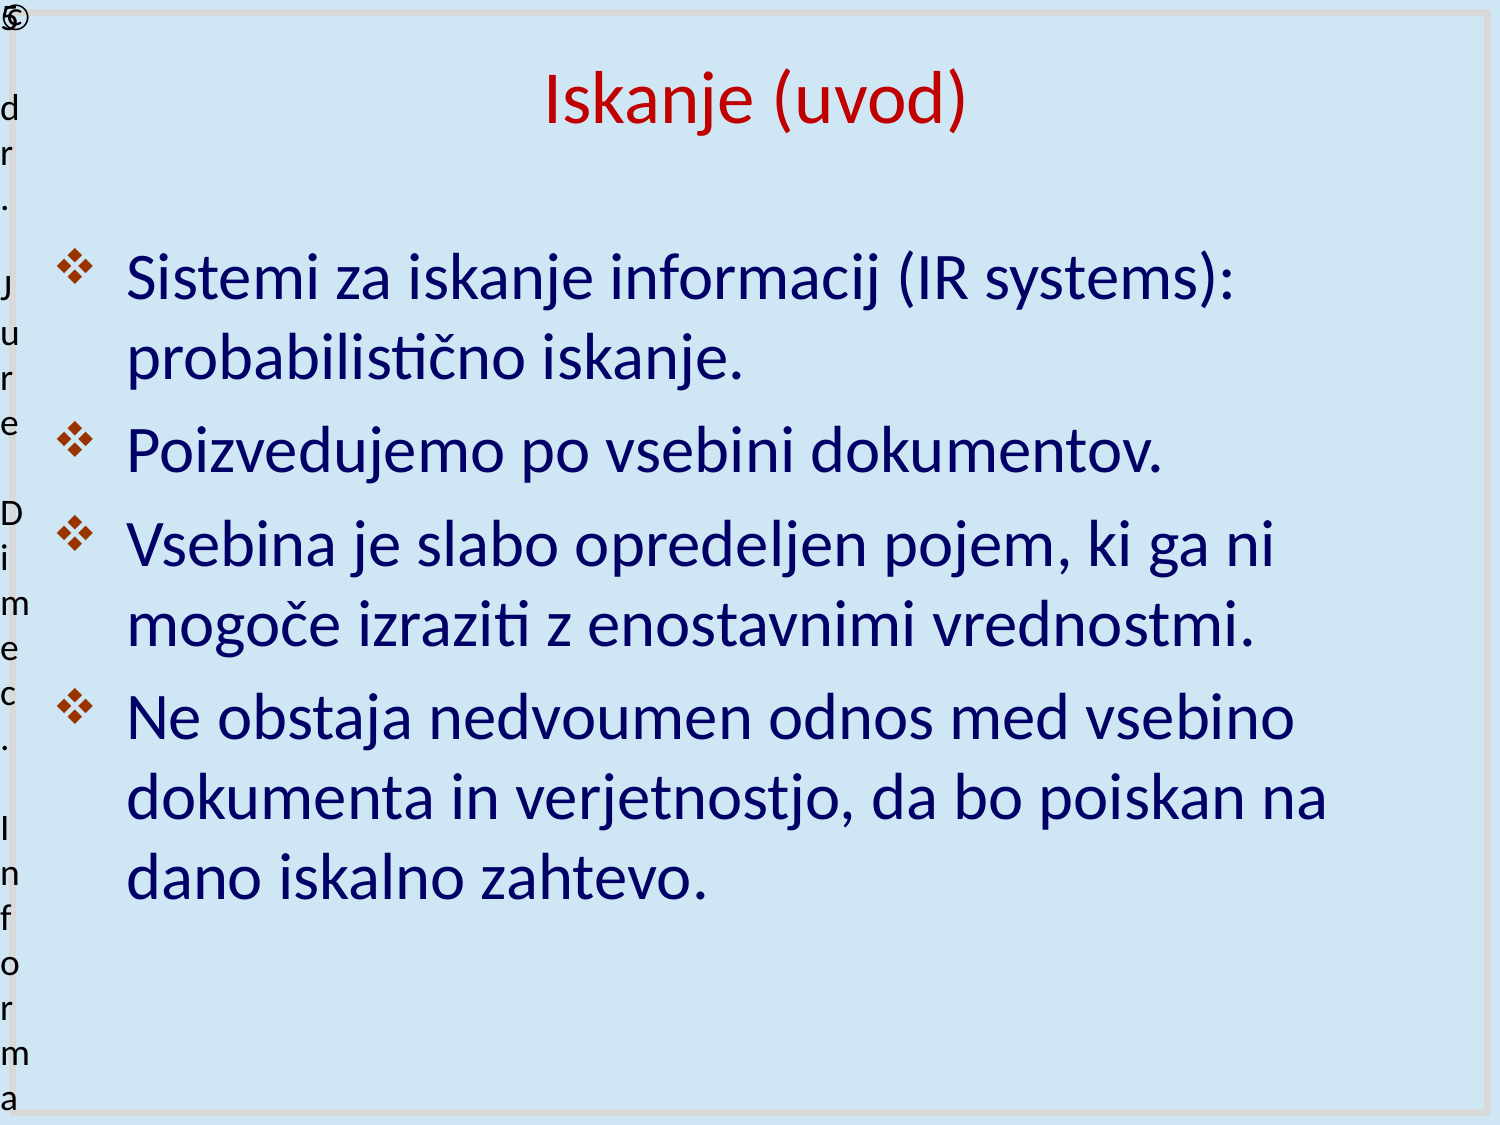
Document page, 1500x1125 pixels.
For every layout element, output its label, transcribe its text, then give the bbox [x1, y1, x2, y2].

title Iskanje (uvod) [37, 37, 1475, 150]
list Sistemi za iskanje informacij (IR systems): probabilistično iskanje. Poizvedujemo po vsebini dokumentov. Vsebina je slabo opredeljen pojem, ki ga ni mogoče izraziti z enostavnimi vrednostmi. Ne obstaja nedvoumen odnos med vsebino dokumenta in verjetnostjo, da bo poiskan na dano iskalno zahtevo. [37, 224, 1475, 1050]
